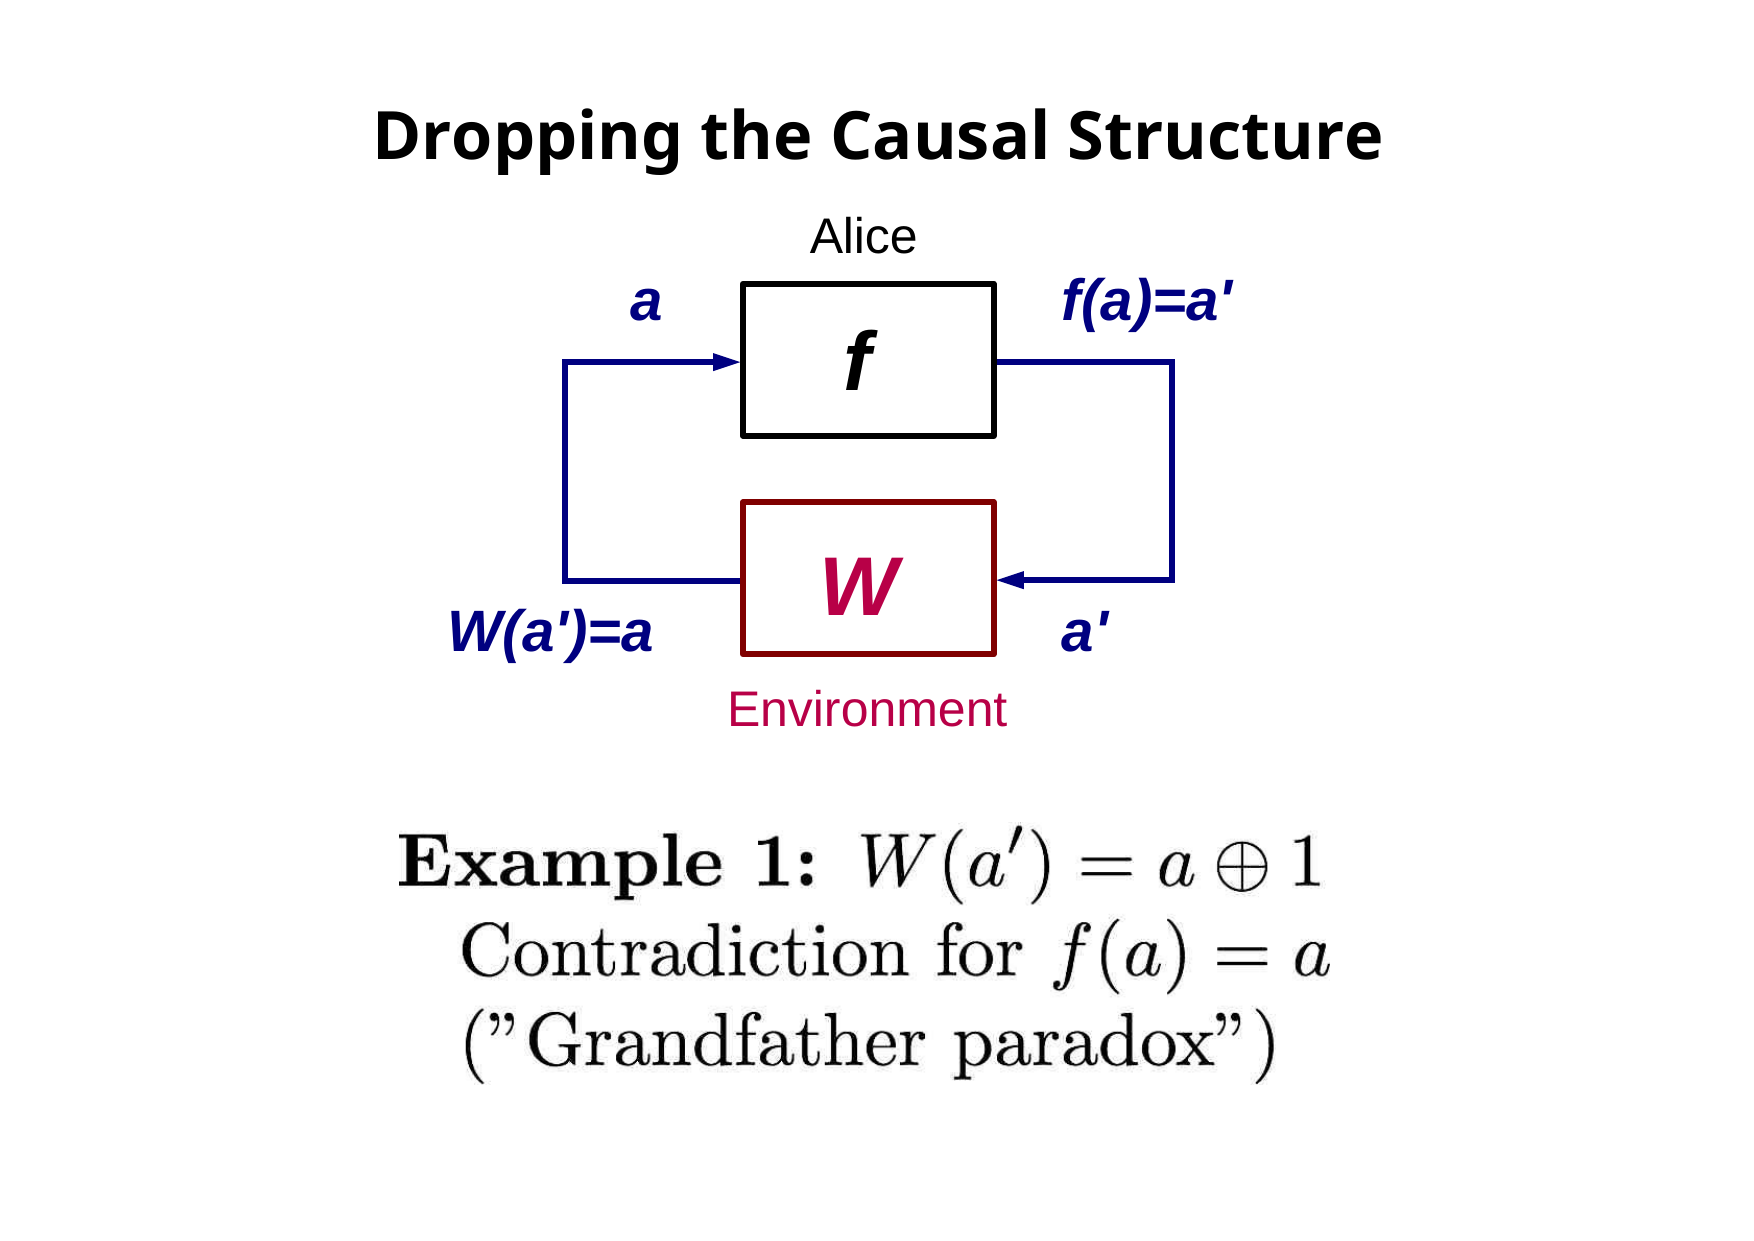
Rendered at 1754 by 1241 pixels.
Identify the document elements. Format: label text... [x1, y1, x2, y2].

picture [399, 822, 1330, 1085]
text_box Environment [709, 670, 1318, 747]
text_box a [612, 257, 1111, 344]
text_box Alice [791, 197, 1065, 257]
text_box Dropping the Causal Structure [357, 81, 1545, 171]
text_box f(a)=a' [1111, 257, 1542, 344]
text_box a' [1044, 588, 1542, 675]
text_box W(a')=a [429, 588, 928, 675]
text_box f [825, 344, 1099, 419]
text_box W [801, 529, 1075, 644]
